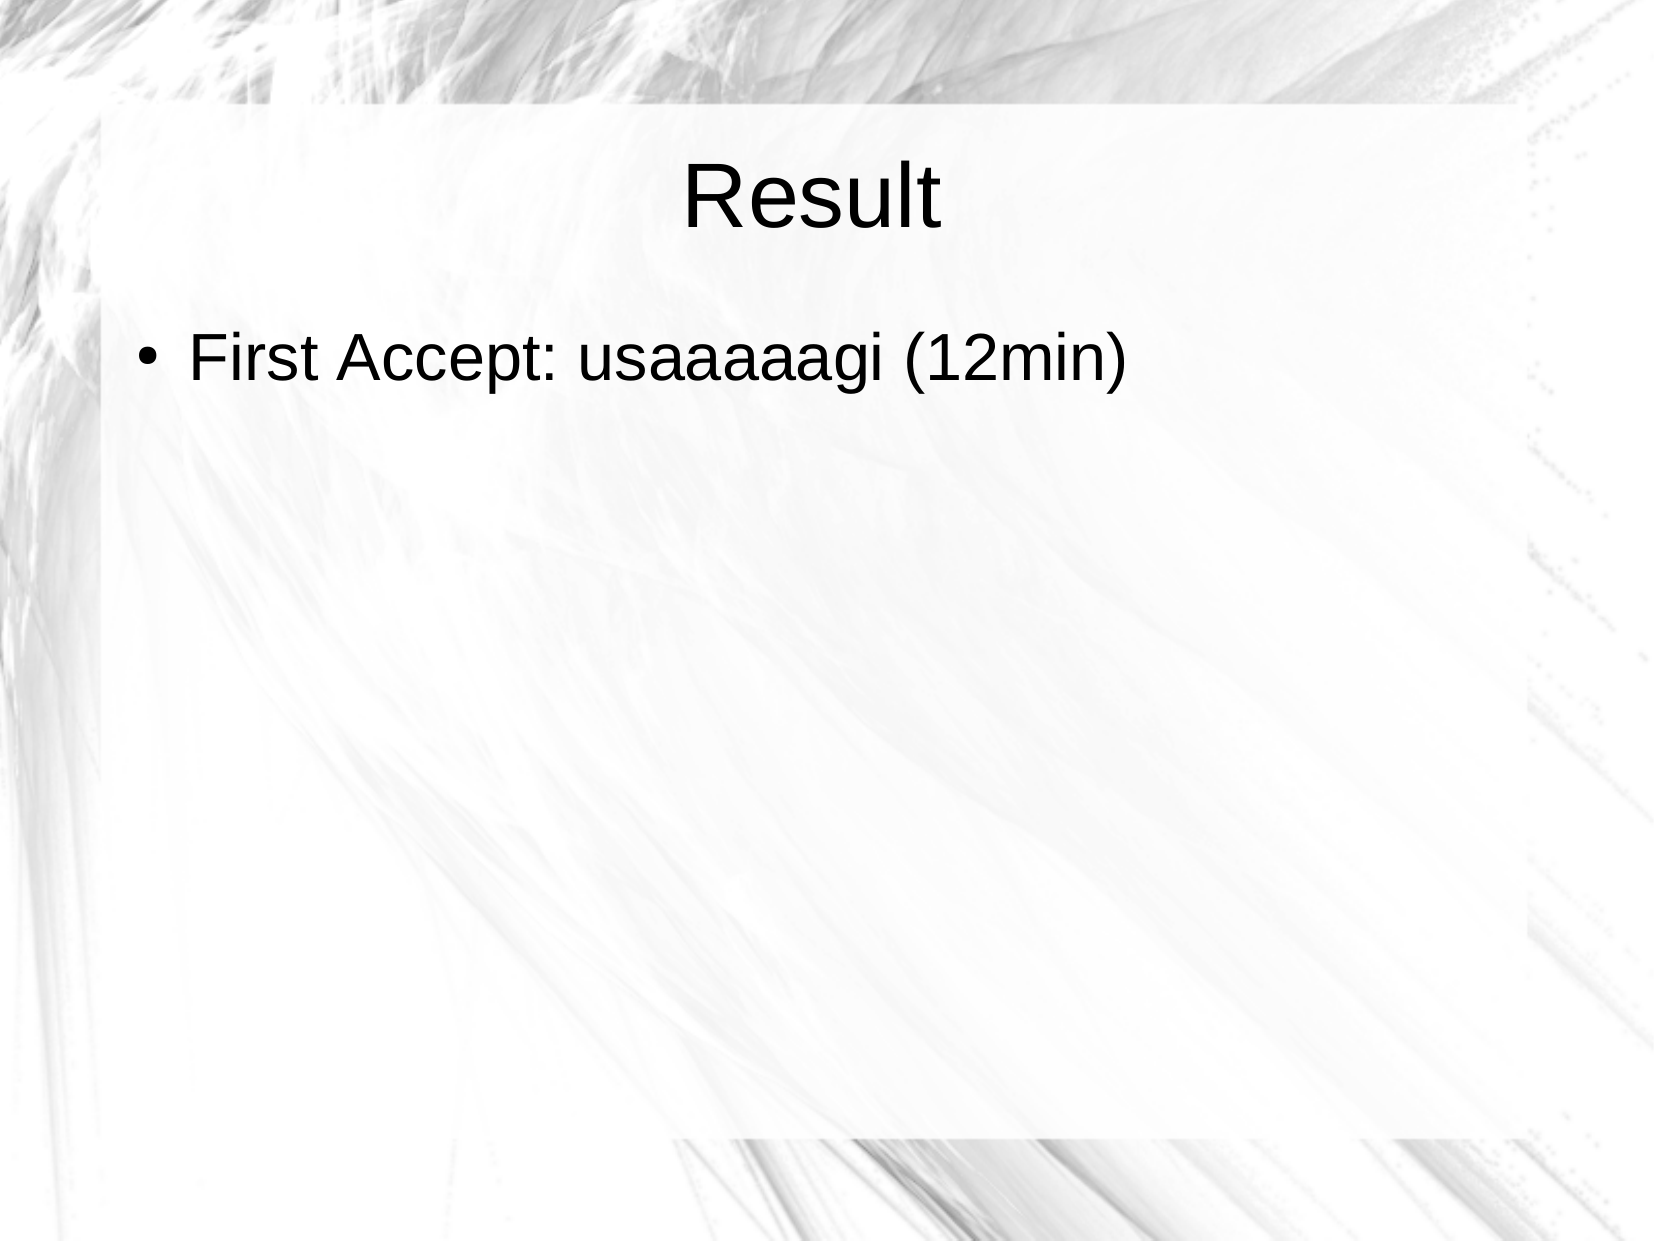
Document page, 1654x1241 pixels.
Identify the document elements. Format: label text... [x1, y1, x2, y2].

title Result [118, 112, 1506, 281]
list First Accept: usaaaaagi (12min) [118, 319, 1571, 1139]
picture [0, 0, 1654, 1241]
